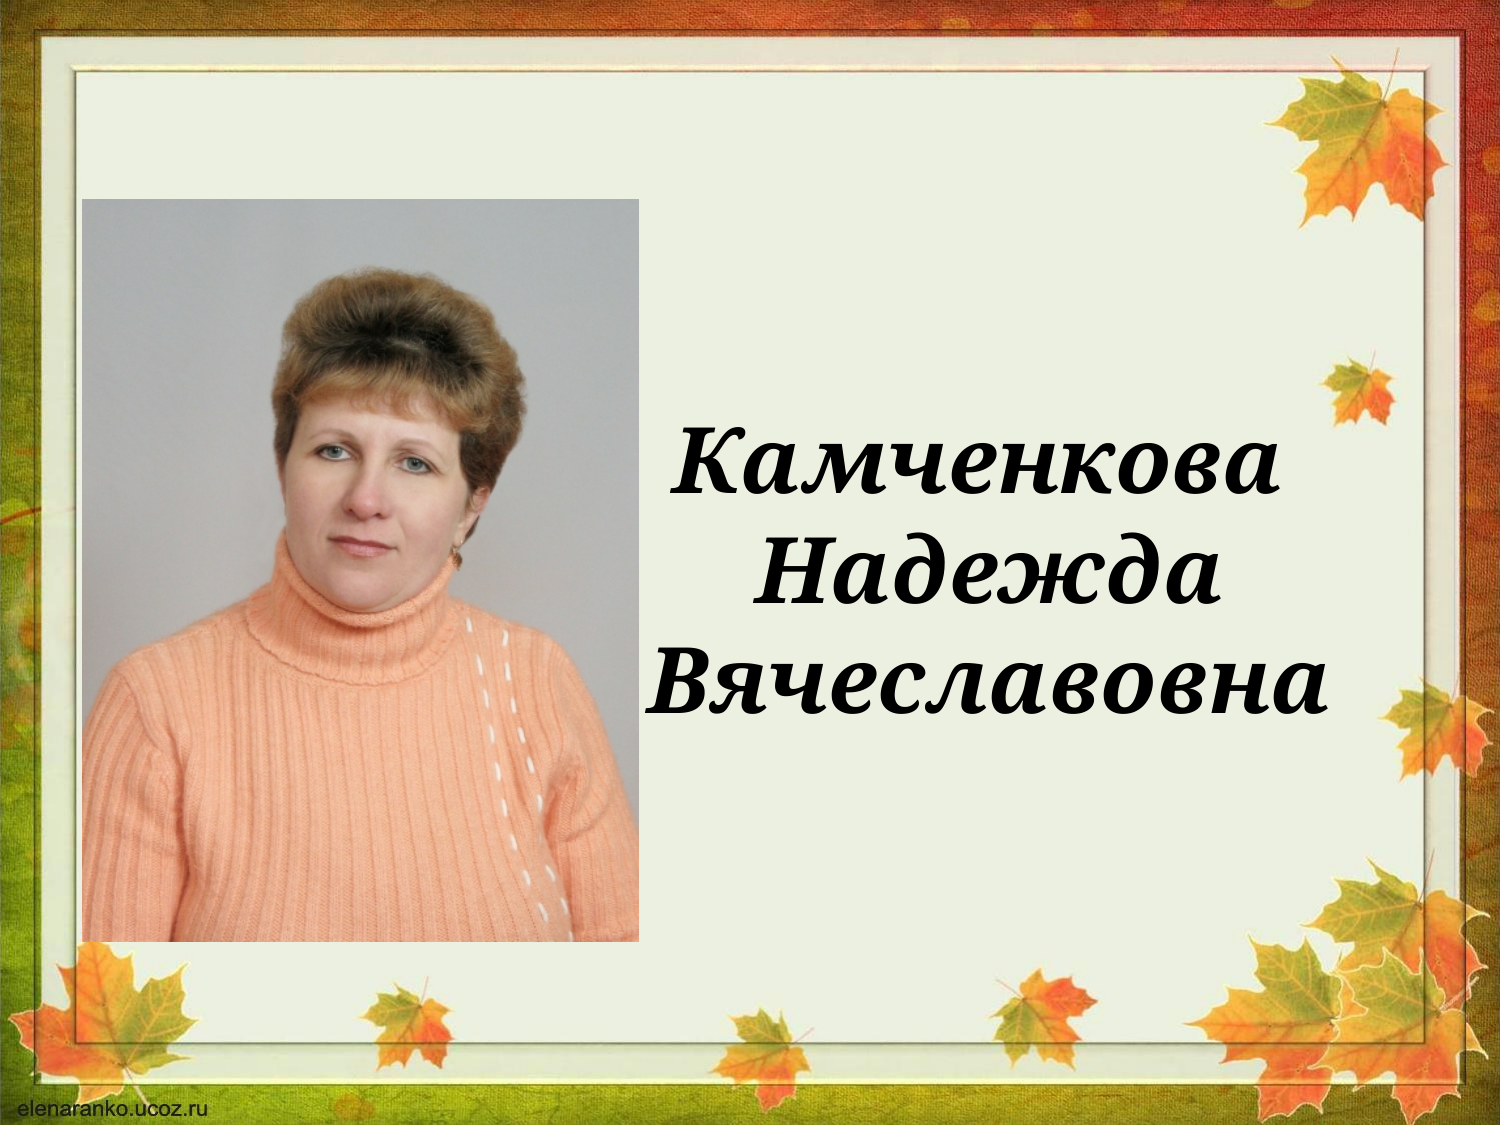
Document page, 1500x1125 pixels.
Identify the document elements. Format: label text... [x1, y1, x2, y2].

picture [0, 0, 1500, 1125]
title Камченкова Надежда Вячеславовна [621, 137, 1360, 998]
text_box [82, 199, 639, 942]
